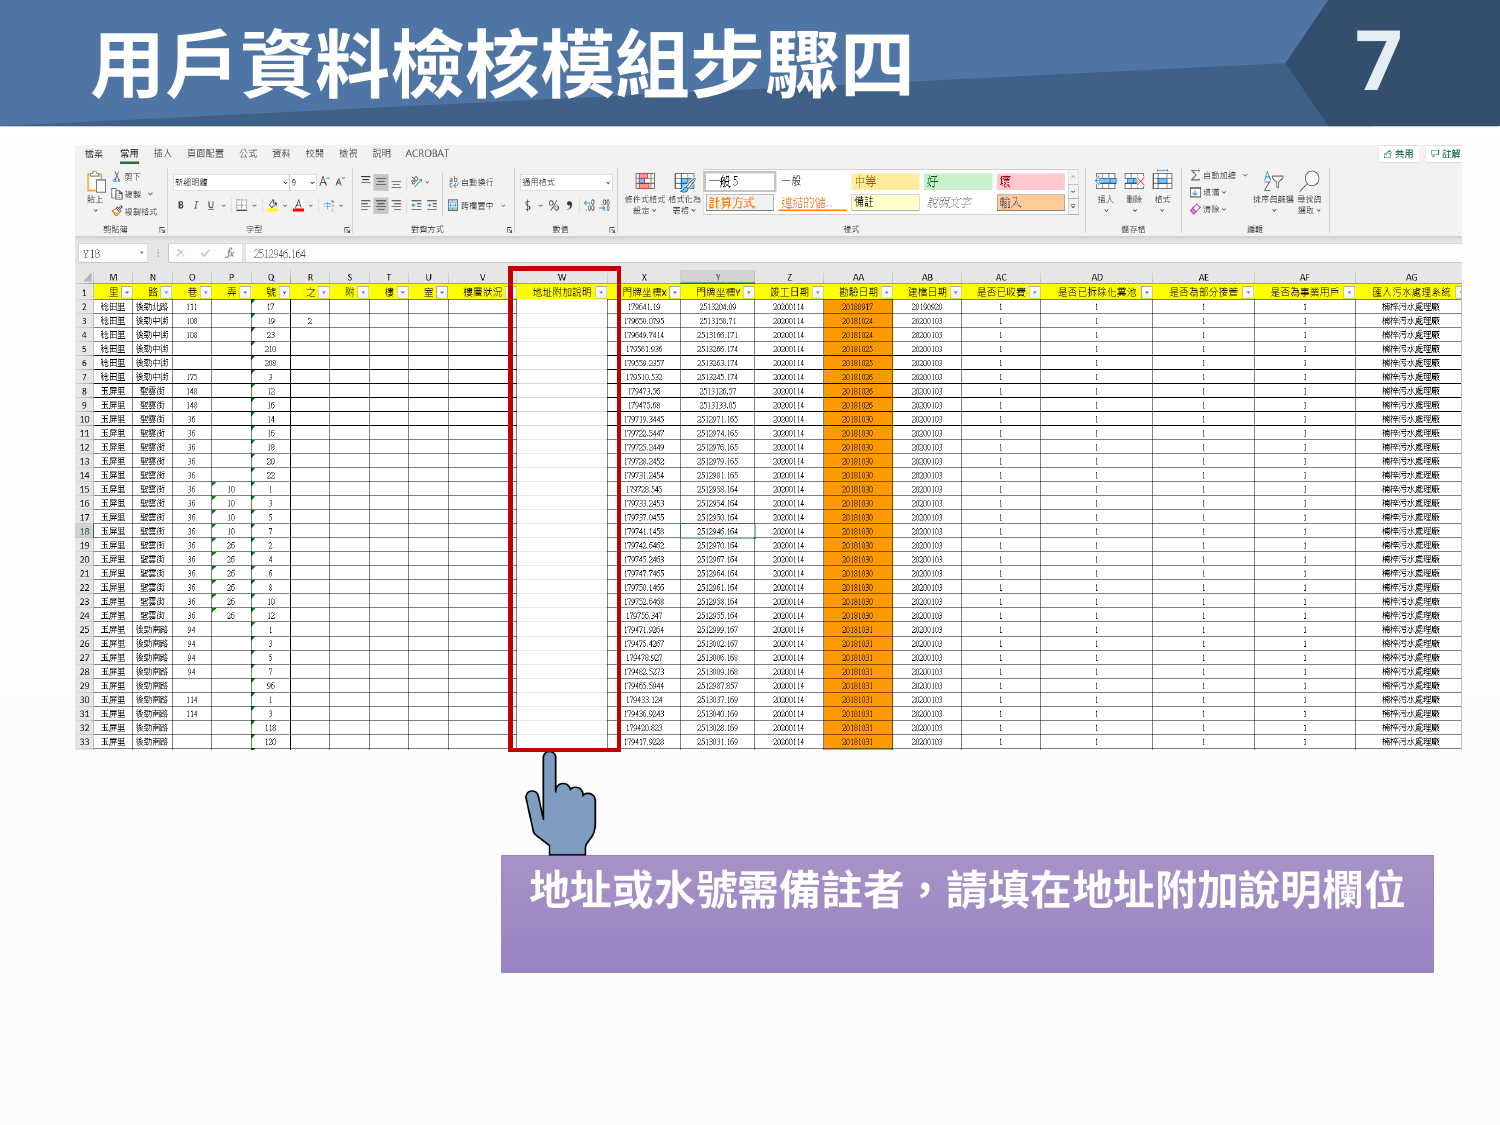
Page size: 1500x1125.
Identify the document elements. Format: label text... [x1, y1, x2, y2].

text_box 用戶資料檢核模組步驟四 [75, 9, 1278, 116]
picture [75, 145, 1462, 862]
text_box 地址或水號需備註者，請填在地址附加說明欄位 [502, 855, 1433, 973]
text_box 7 [1340, 0, 1500, 116]
picture [513, 271, 617, 748]
